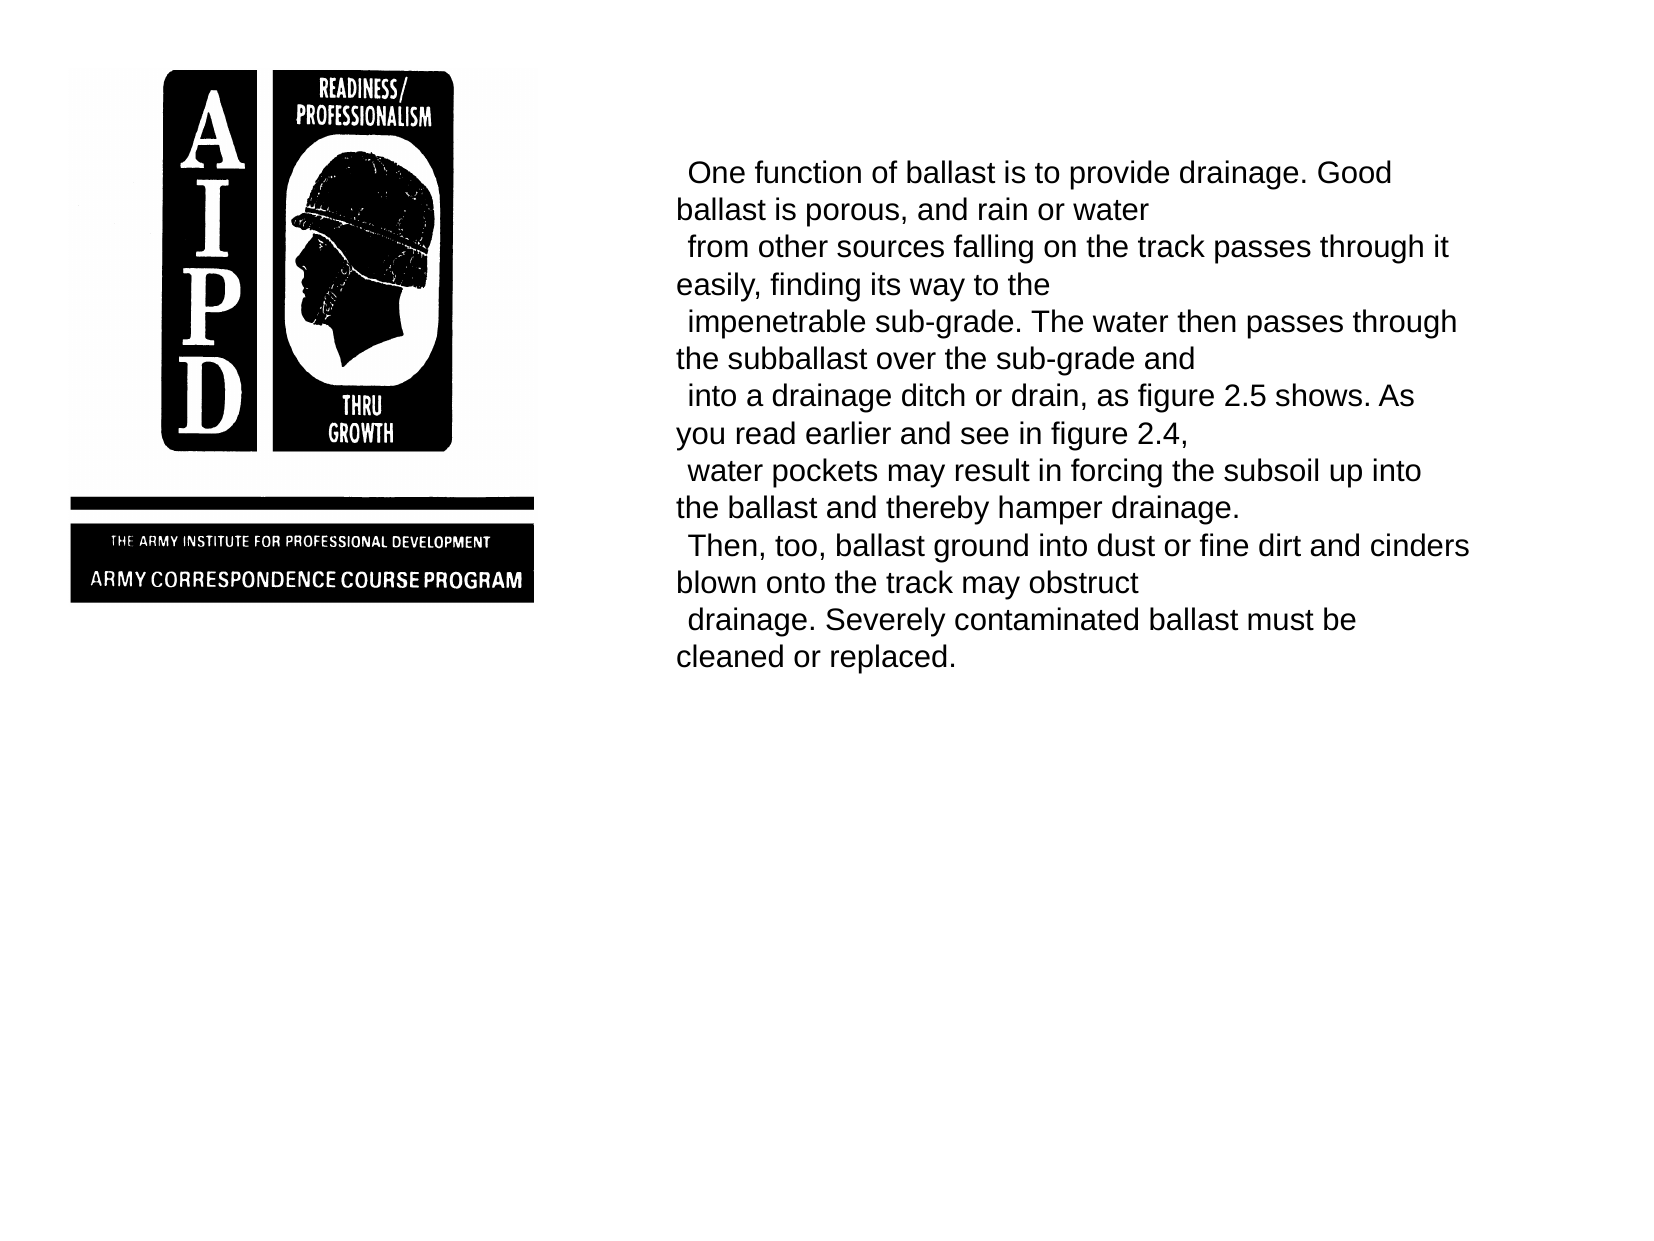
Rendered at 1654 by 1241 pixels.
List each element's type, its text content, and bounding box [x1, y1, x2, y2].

picture [68, 68, 538, 607]
text_box One function of ballast is to provide drainage. Good ballast is porous, and rain or water from other sources falling on the track passes through it easily, finding its way to the impenetrable sub-grade. The water then passes through the subballast over the sub-grade and into a drainage ditch or drain, as figure 2.5 shows. As you read earlier and see in figure 2.4, water pockets may result in forcing the subsoil up into the ballast and thereby hamper drainage. Then, too, ballast ground into dust or fine dirt and cinders blown onto the track may obstruct drainage. Severely contaminated ballast must be cleaned or replaced. [661, 144, 1489, 682]
